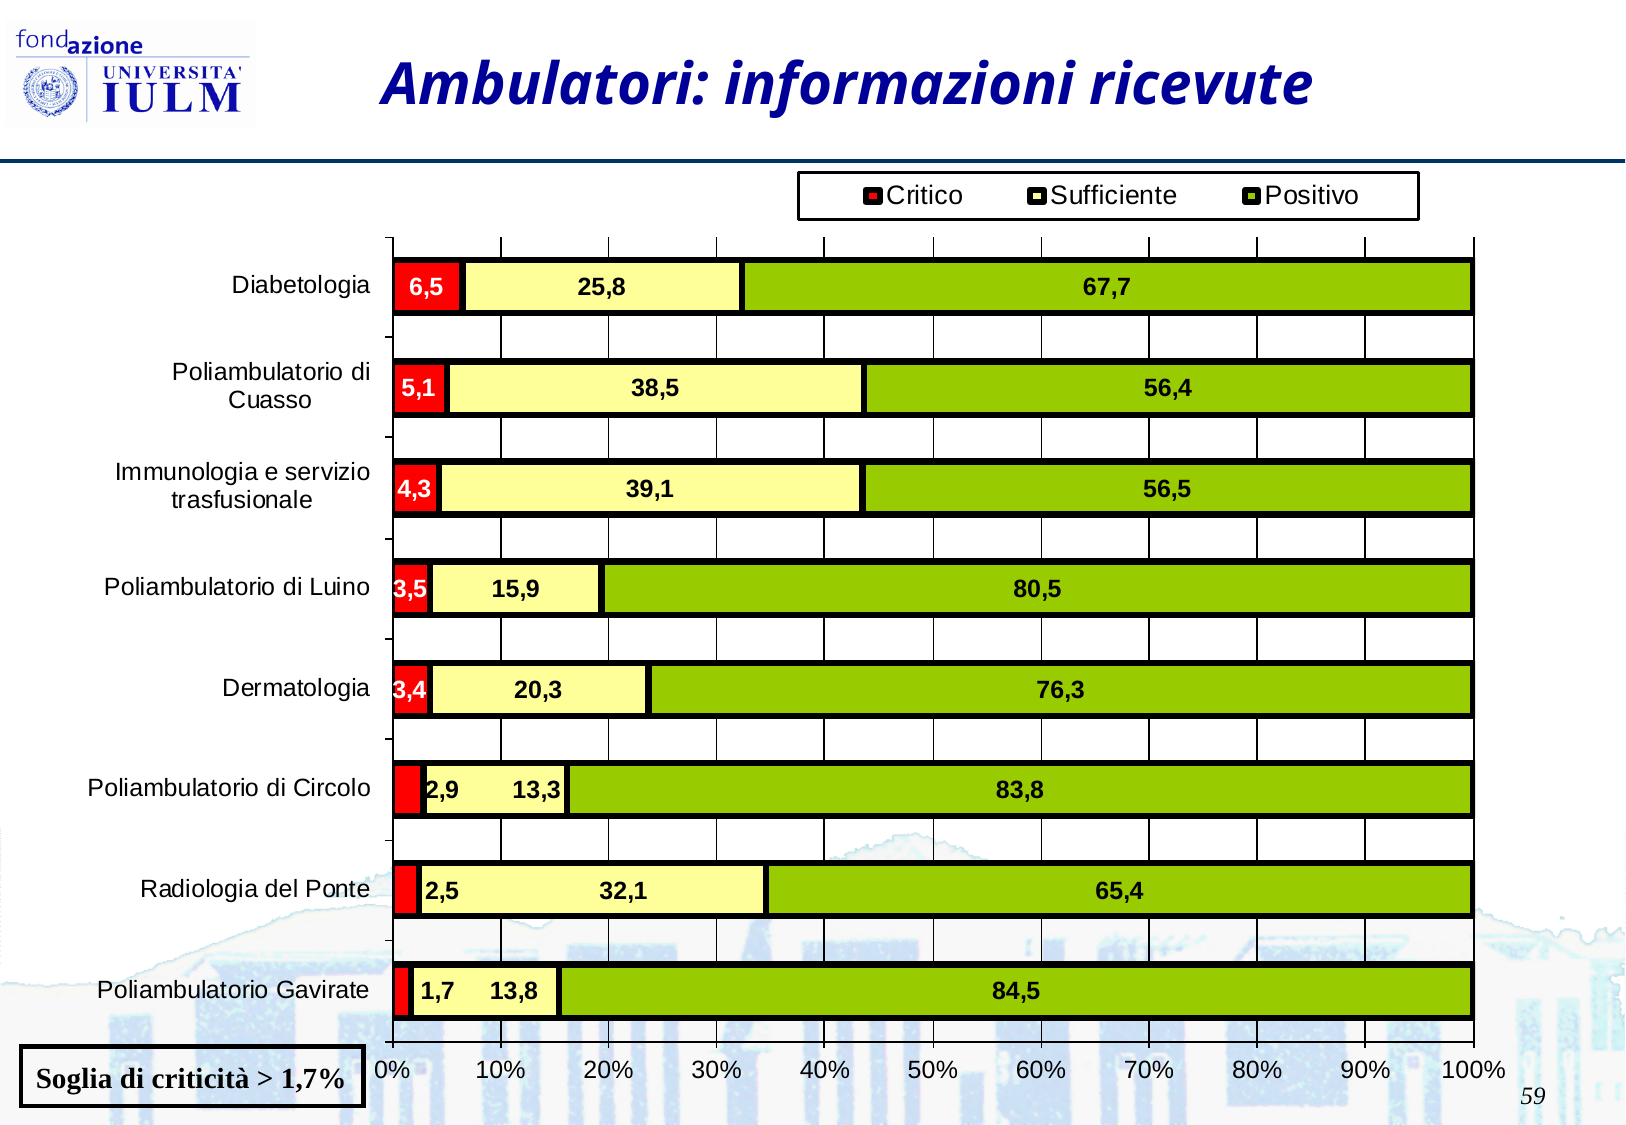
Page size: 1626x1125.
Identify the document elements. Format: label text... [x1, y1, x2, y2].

picture [5, 19, 256, 127]
text_box Soglia di criticità > 1,7% [21, 1046, 364, 1106]
text_box Ambulatori: informazioni ricevute [304, 18, 1392, 144]
picture [81, 159, 1544, 1118]
